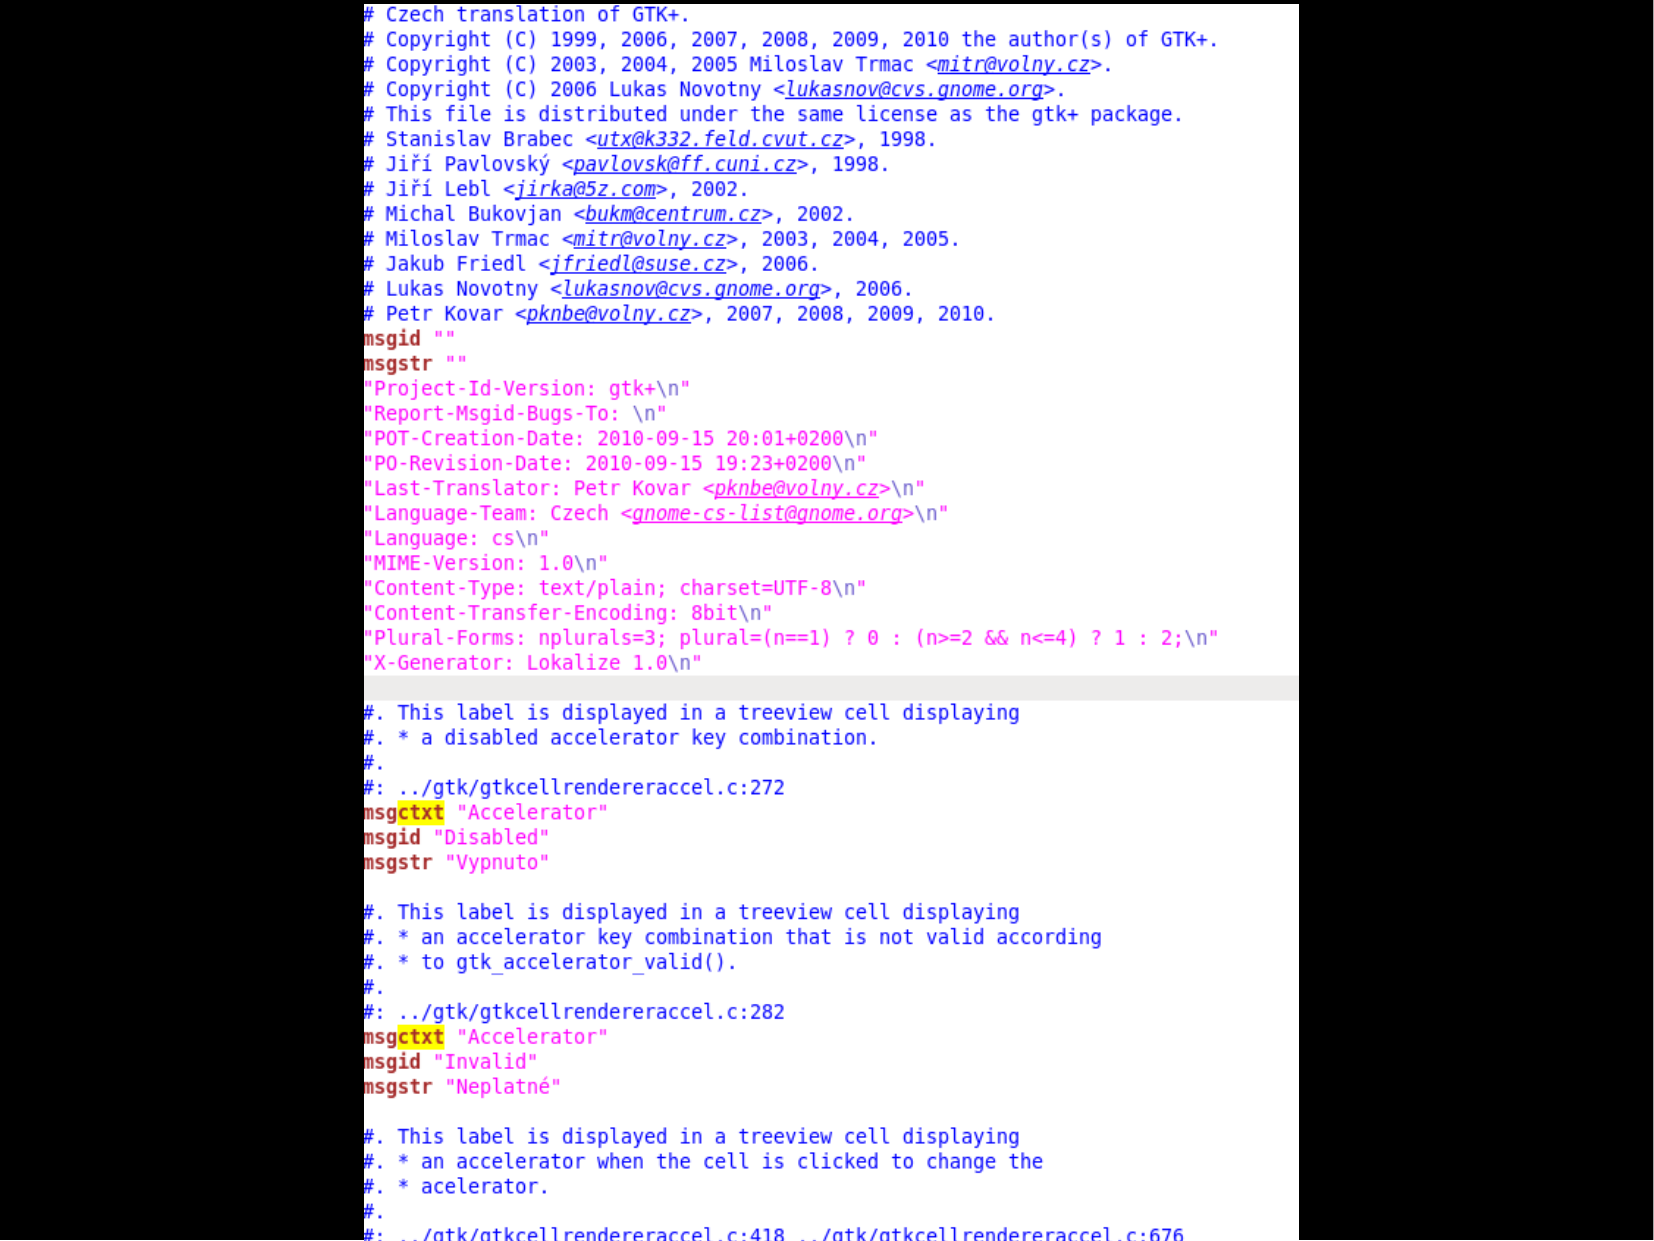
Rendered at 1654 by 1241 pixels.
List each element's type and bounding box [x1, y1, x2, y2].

picture [364, 4, 1299, 1241]
